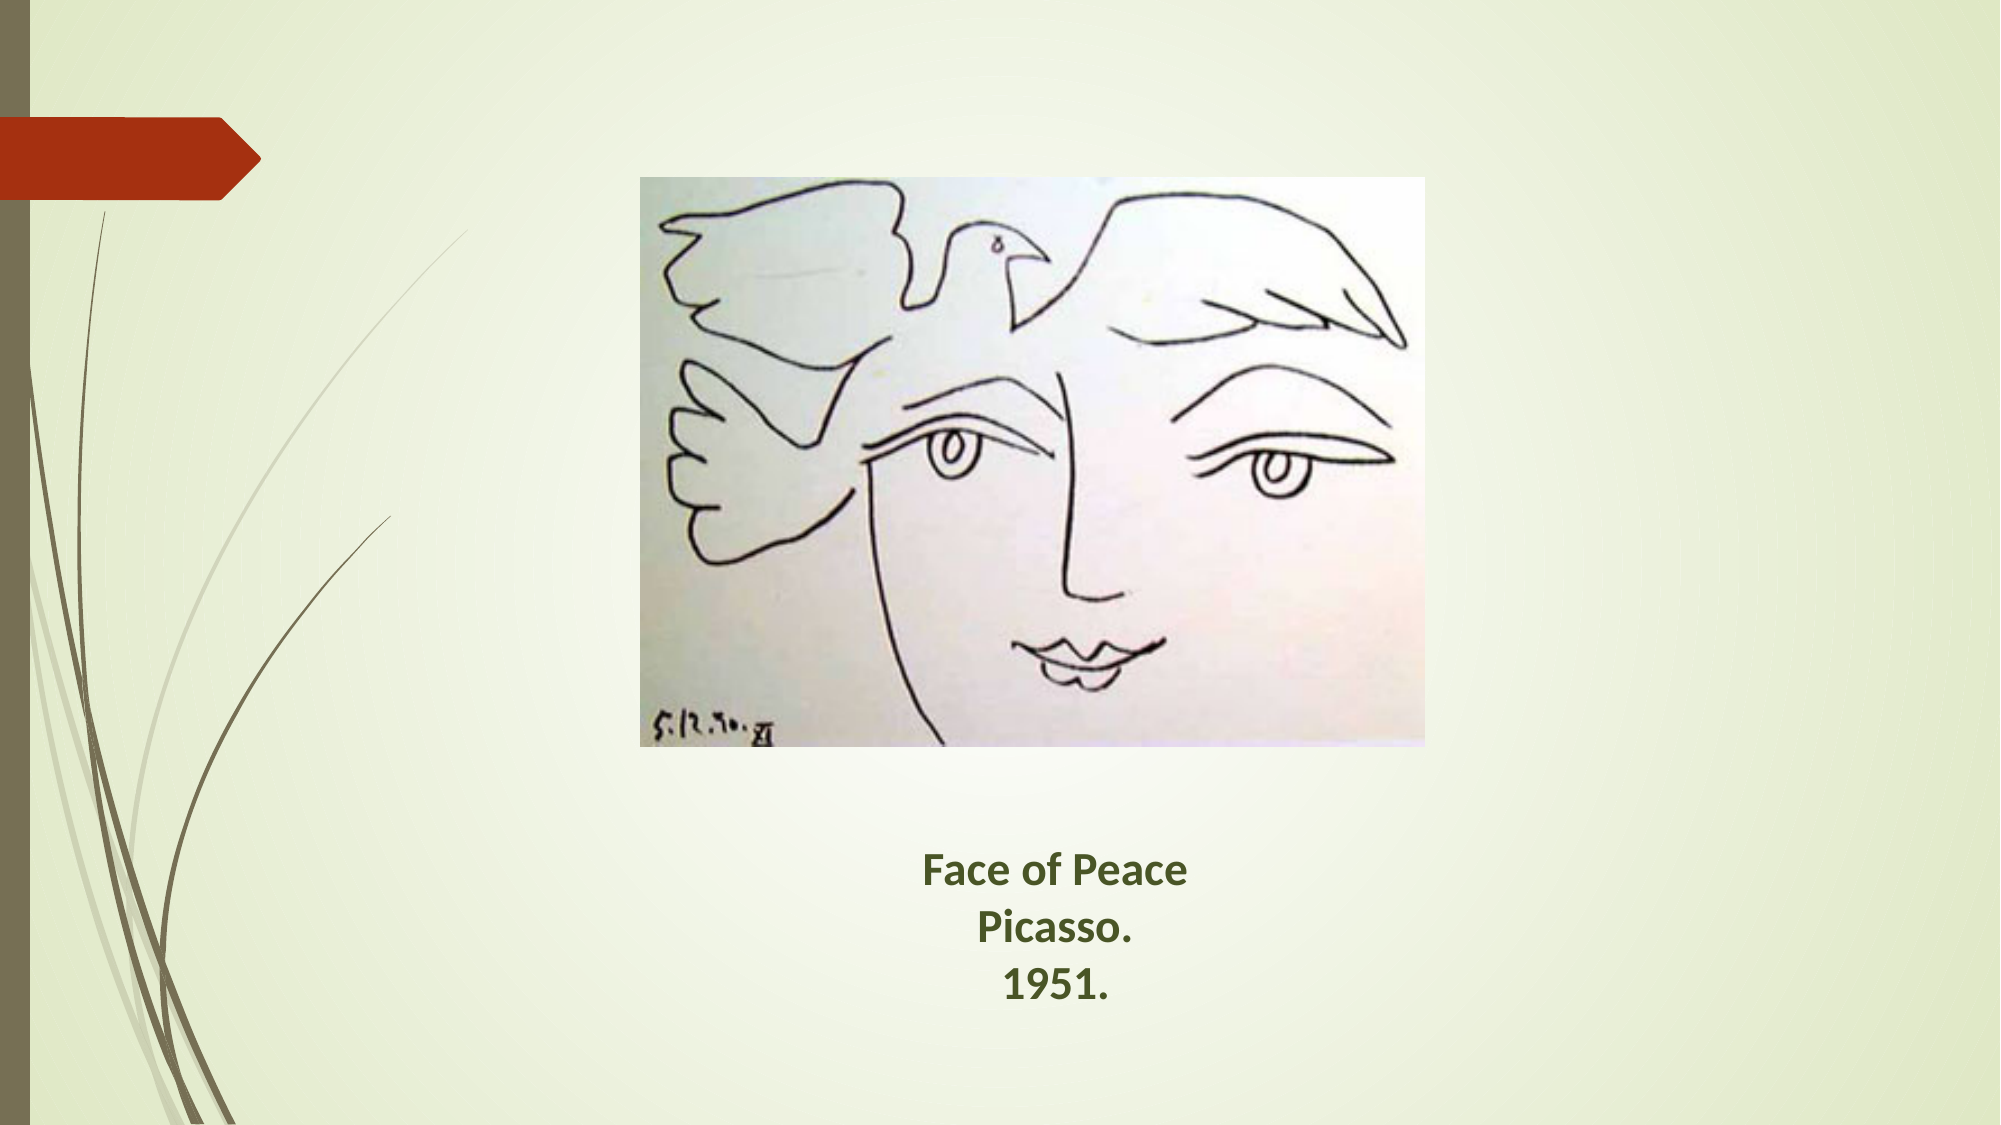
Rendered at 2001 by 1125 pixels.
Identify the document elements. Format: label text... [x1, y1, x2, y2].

text_box Face of Peace Picasso. 1951. [874, 830, 1237, 1019]
picture [640, 177, 1425, 747]
